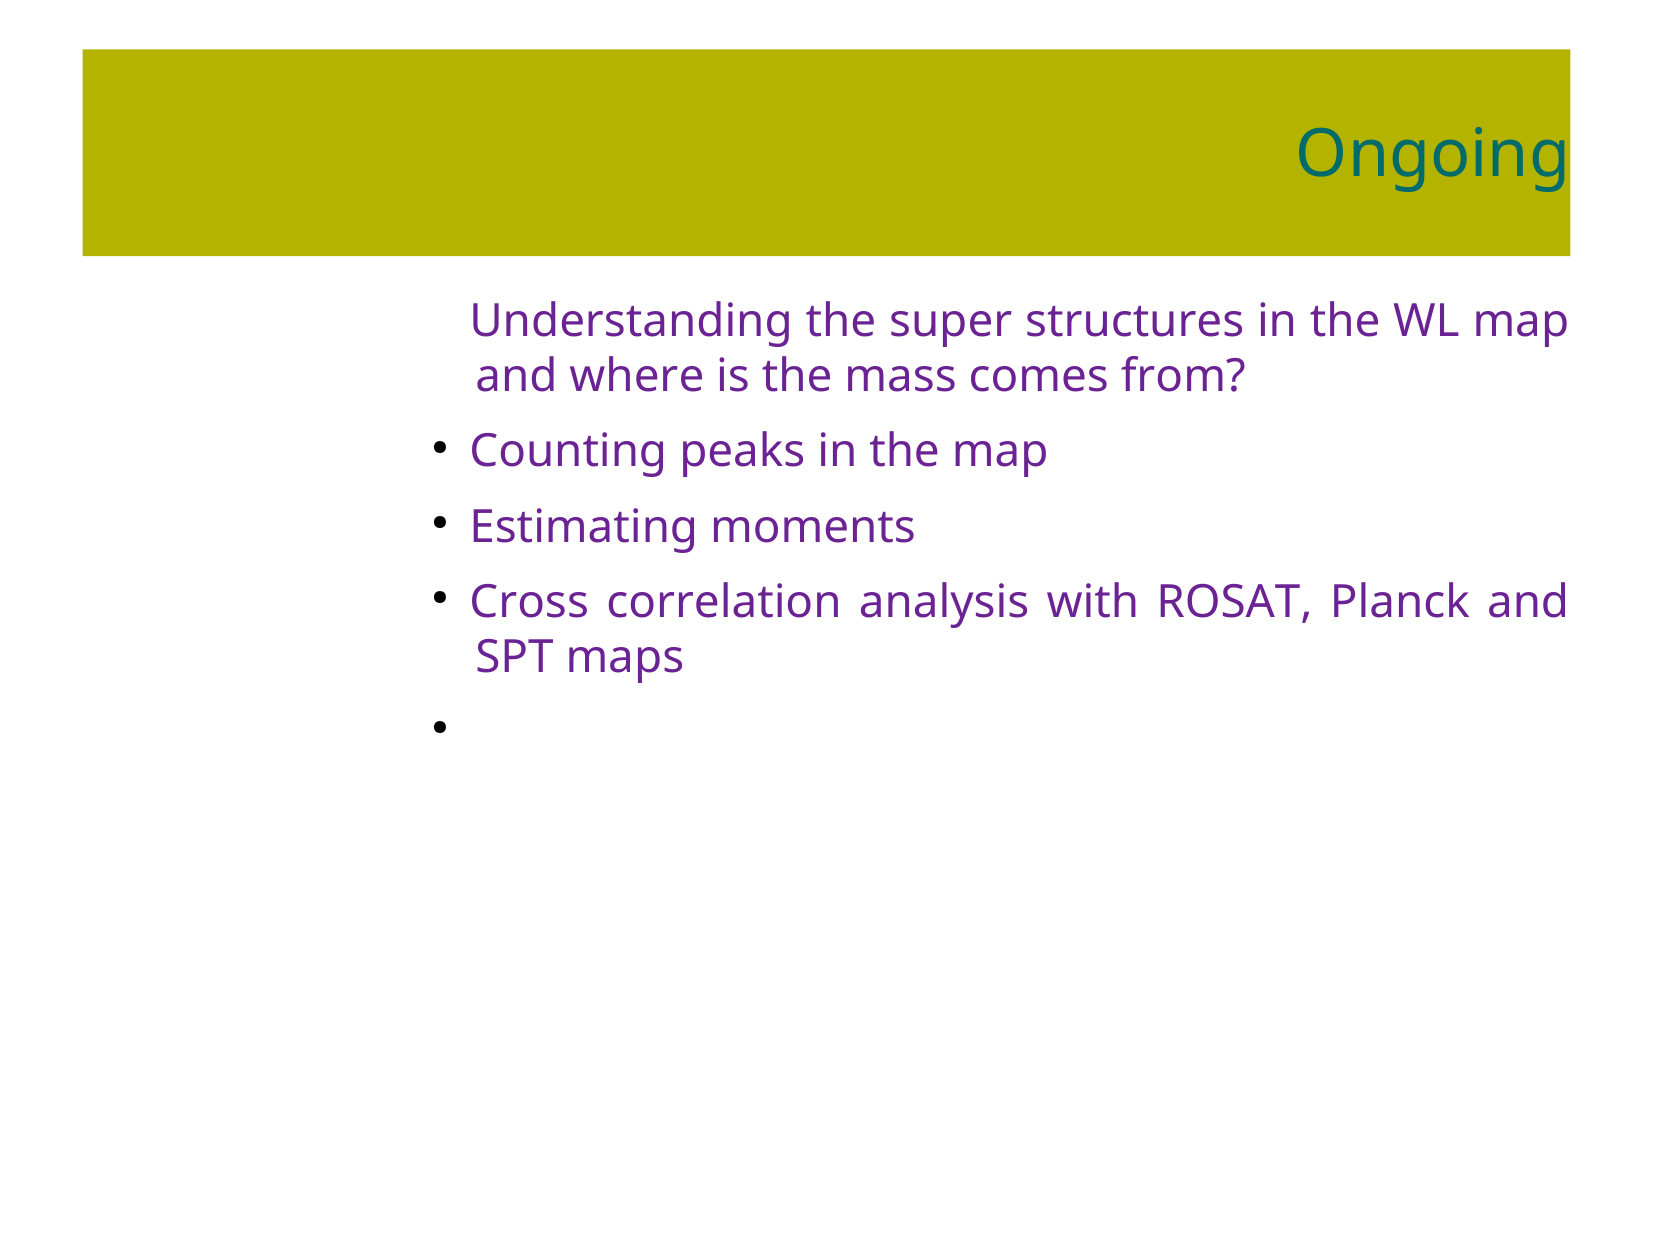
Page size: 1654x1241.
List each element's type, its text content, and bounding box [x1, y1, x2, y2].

title Ongoing [82, 49, 1571, 257]
list Understanding the super structures in the WL map and where is the mass comes from? Counting peaks in the map Estimating moments Cross correlation analysis with ROSAT, Planck and SPT maps [82, 290, 1571, 1109]
